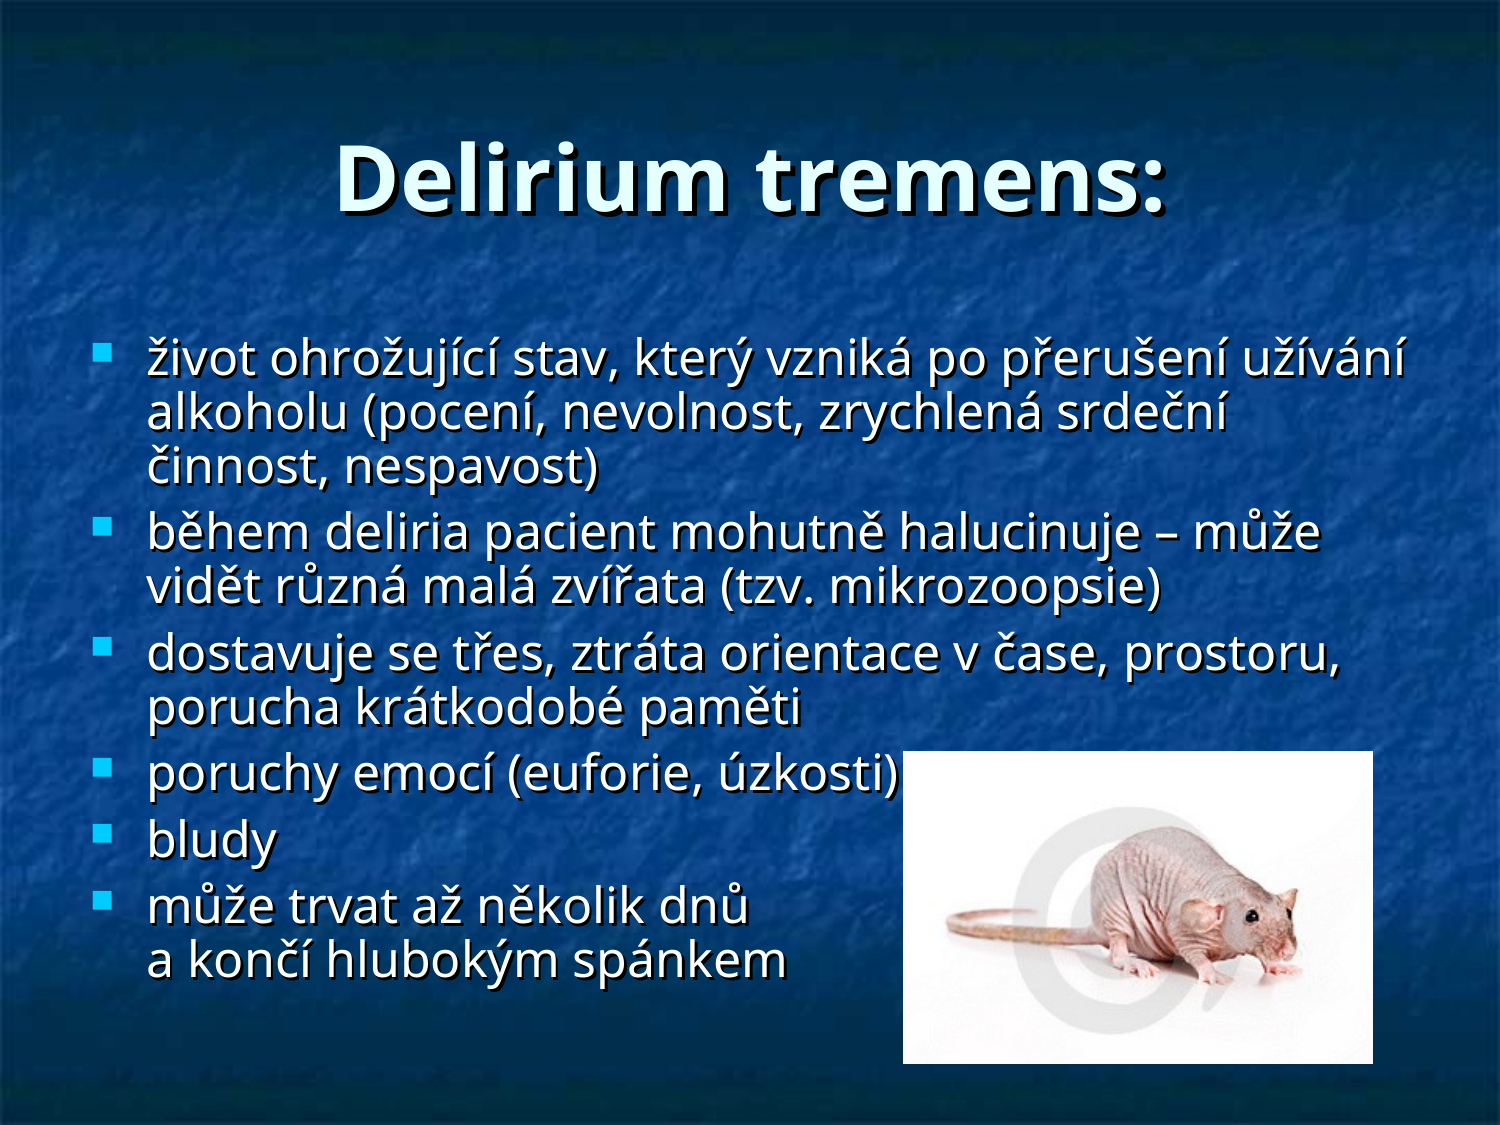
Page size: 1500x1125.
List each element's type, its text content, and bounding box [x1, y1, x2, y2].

list život ohrožující stav, který vzniká po přerušení užívání alkoholu (pocení, nevolnost, zrychlená srdeční činnost, nespavost) během deliria pacient mohutně halucinuje – může vidět různá malá zvířata (tzv. mikrozoopsie) dostavuje se třes, ztráta orientace v čase, prostoru, porucha krátkodobé paměti poruchy emocí (euforie, úzkosti) bludy může trvat až několik dnů a končí hlubokým spánkem [75, 324, 1426, 1063]
picture [0, 0, 1500, 1125]
title Delirium tremens: [75, 62, 1426, 288]
